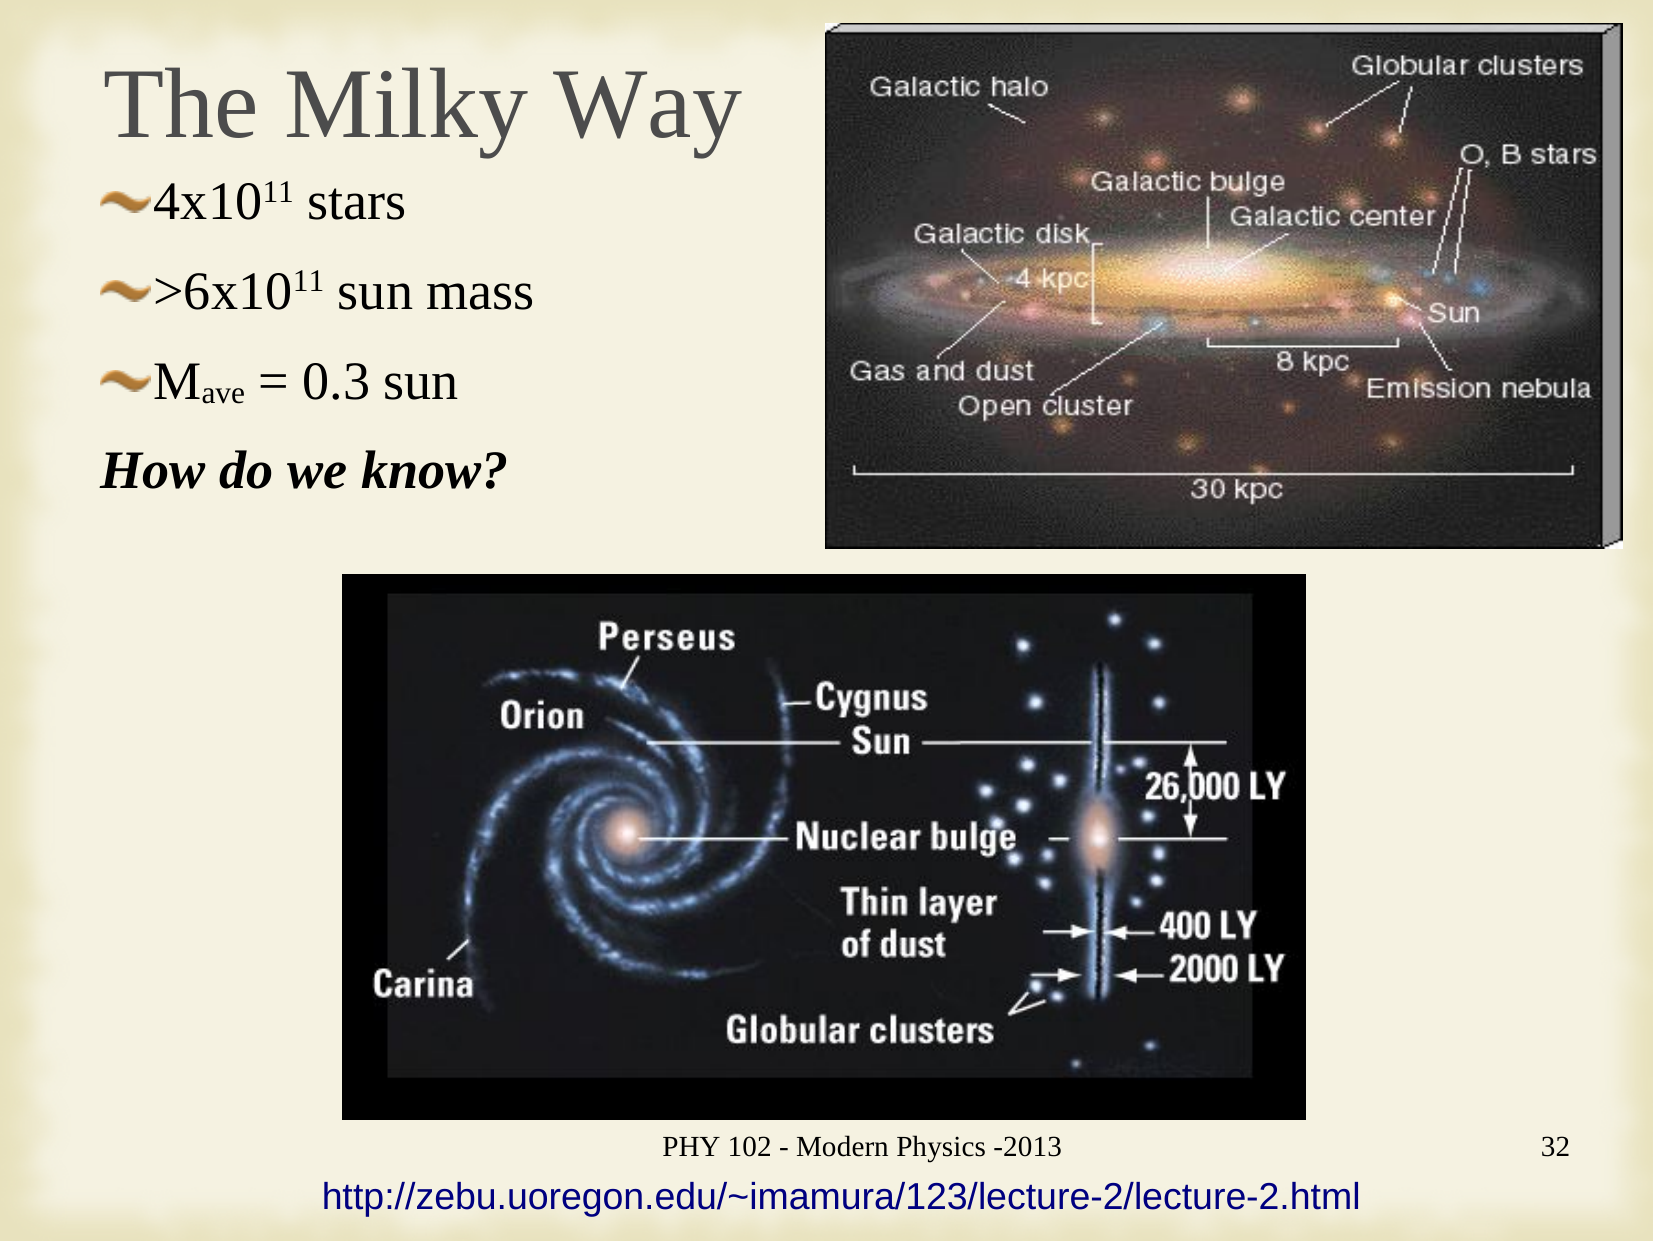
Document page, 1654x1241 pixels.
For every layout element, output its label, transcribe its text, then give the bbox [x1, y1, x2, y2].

picture [0, 0, 1653, 1241]
text_box http://zebu.uoregon.edu/~imamura/123/lecture-2/lecture-2.html [307, 1168, 1376, 1226]
list 4x1011 stars >6x1011 sun mass Mave = 0.3 sun How do we know? [82, 171, 751, 547]
title The Milky Way [70, 0, 776, 208]
